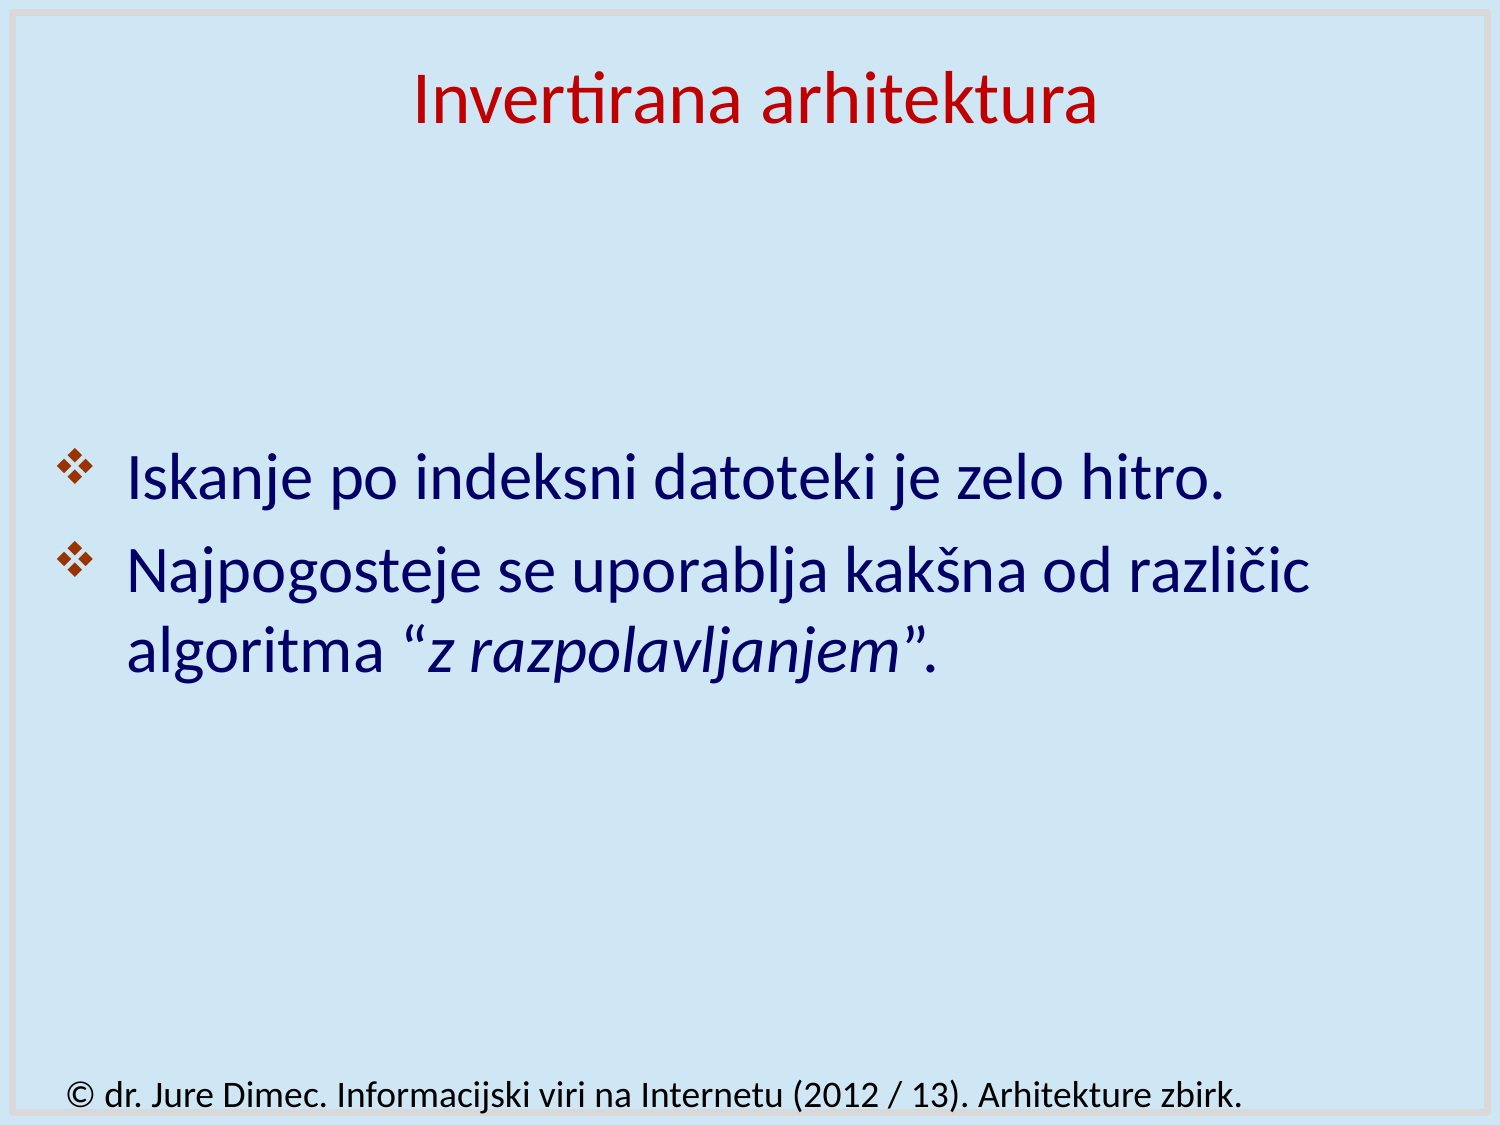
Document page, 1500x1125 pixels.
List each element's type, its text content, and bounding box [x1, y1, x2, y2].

list Iskanje po indeksni datoteki je zelo hitro. Najpogosteje se uporablja kakšna od različic algoritma “z razpolavljanjem”. [37, 425, 1475, 1050]
footer © dr. Jure Dimec. Informacijski viri na Internetu (2012 / 13). Arhitekture zbirk. [50, 1062, 1300, 1103]
title Invertirana arhitektura [37, 37, 1475, 150]
